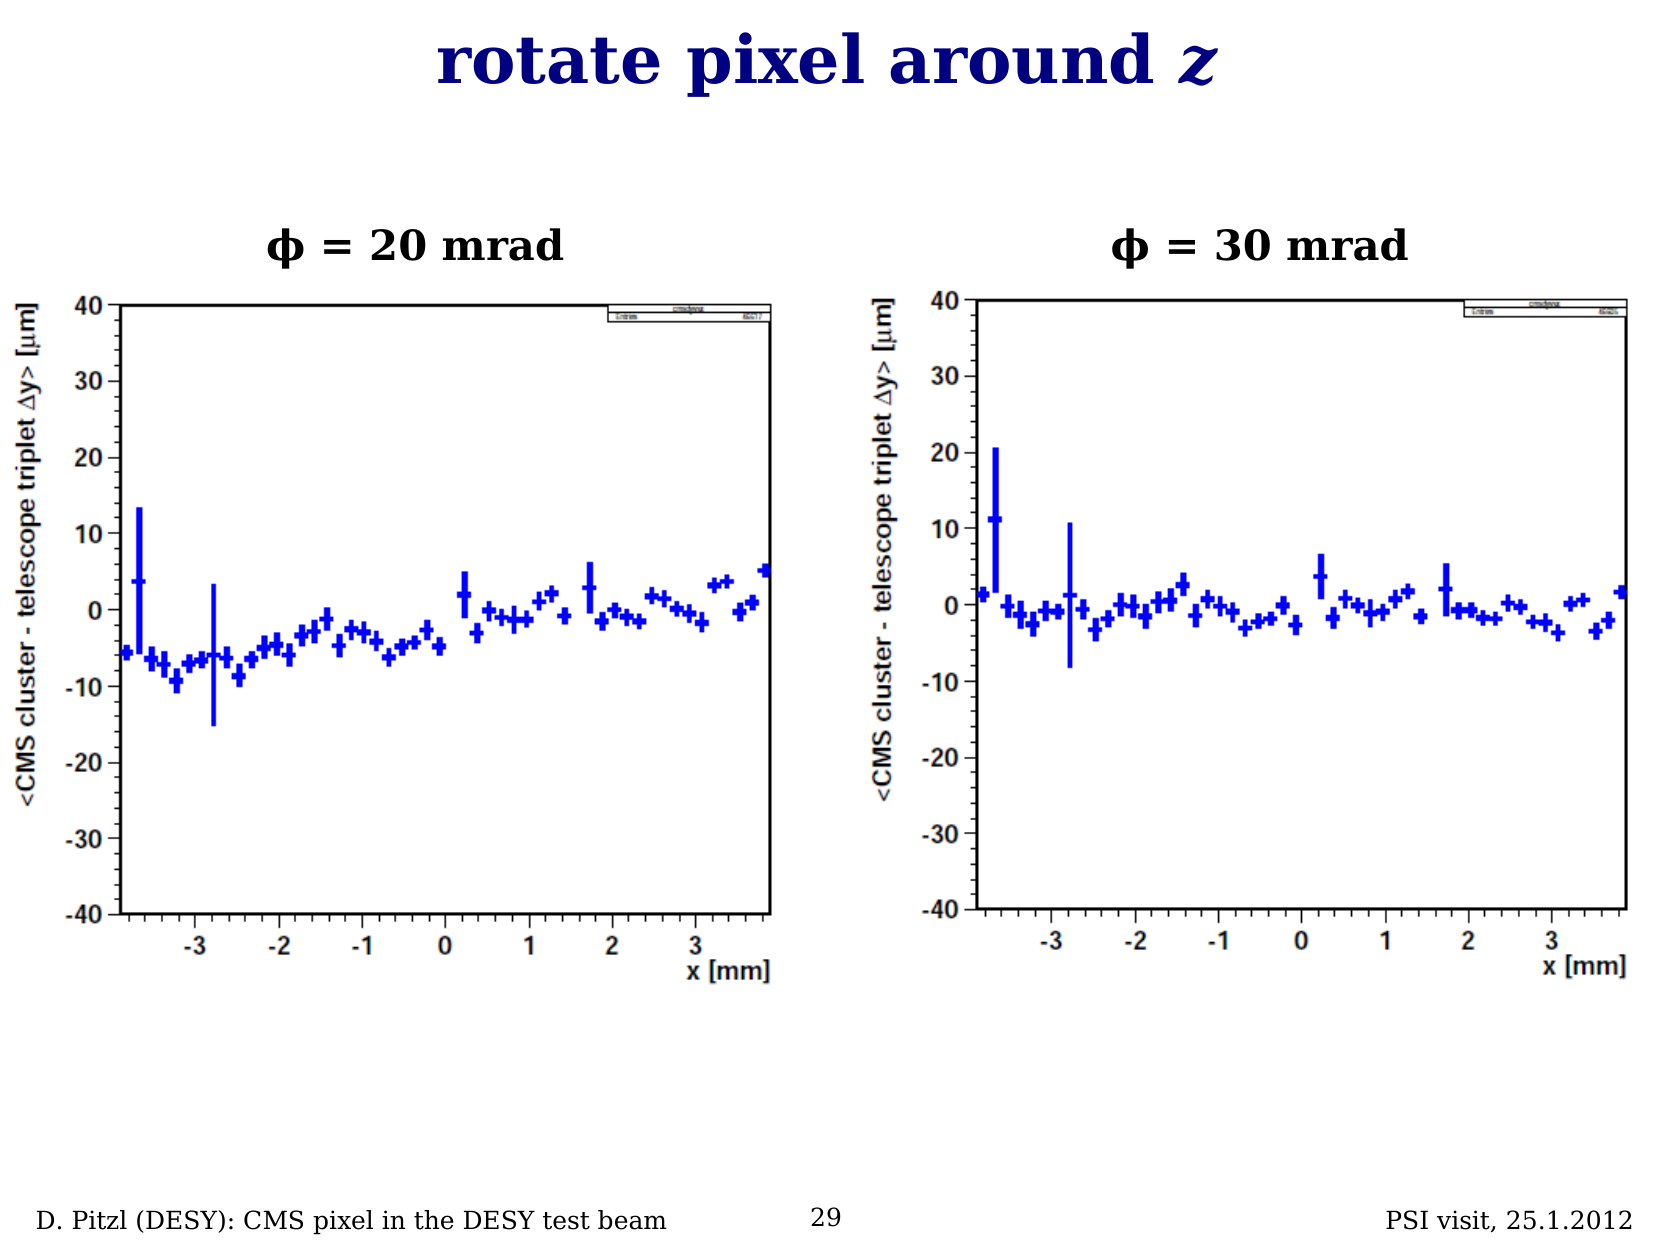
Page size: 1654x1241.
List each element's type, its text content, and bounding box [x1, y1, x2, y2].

text_box ϕ = 20 mrad [266, 210, 565, 260]
text_box ϕ = 30 mrad [1110, 210, 1410, 260]
picture [5, 290, 789, 994]
picture [863, 285, 1642, 989]
title rotate pixel around z [0, 21, 1654, 100]
